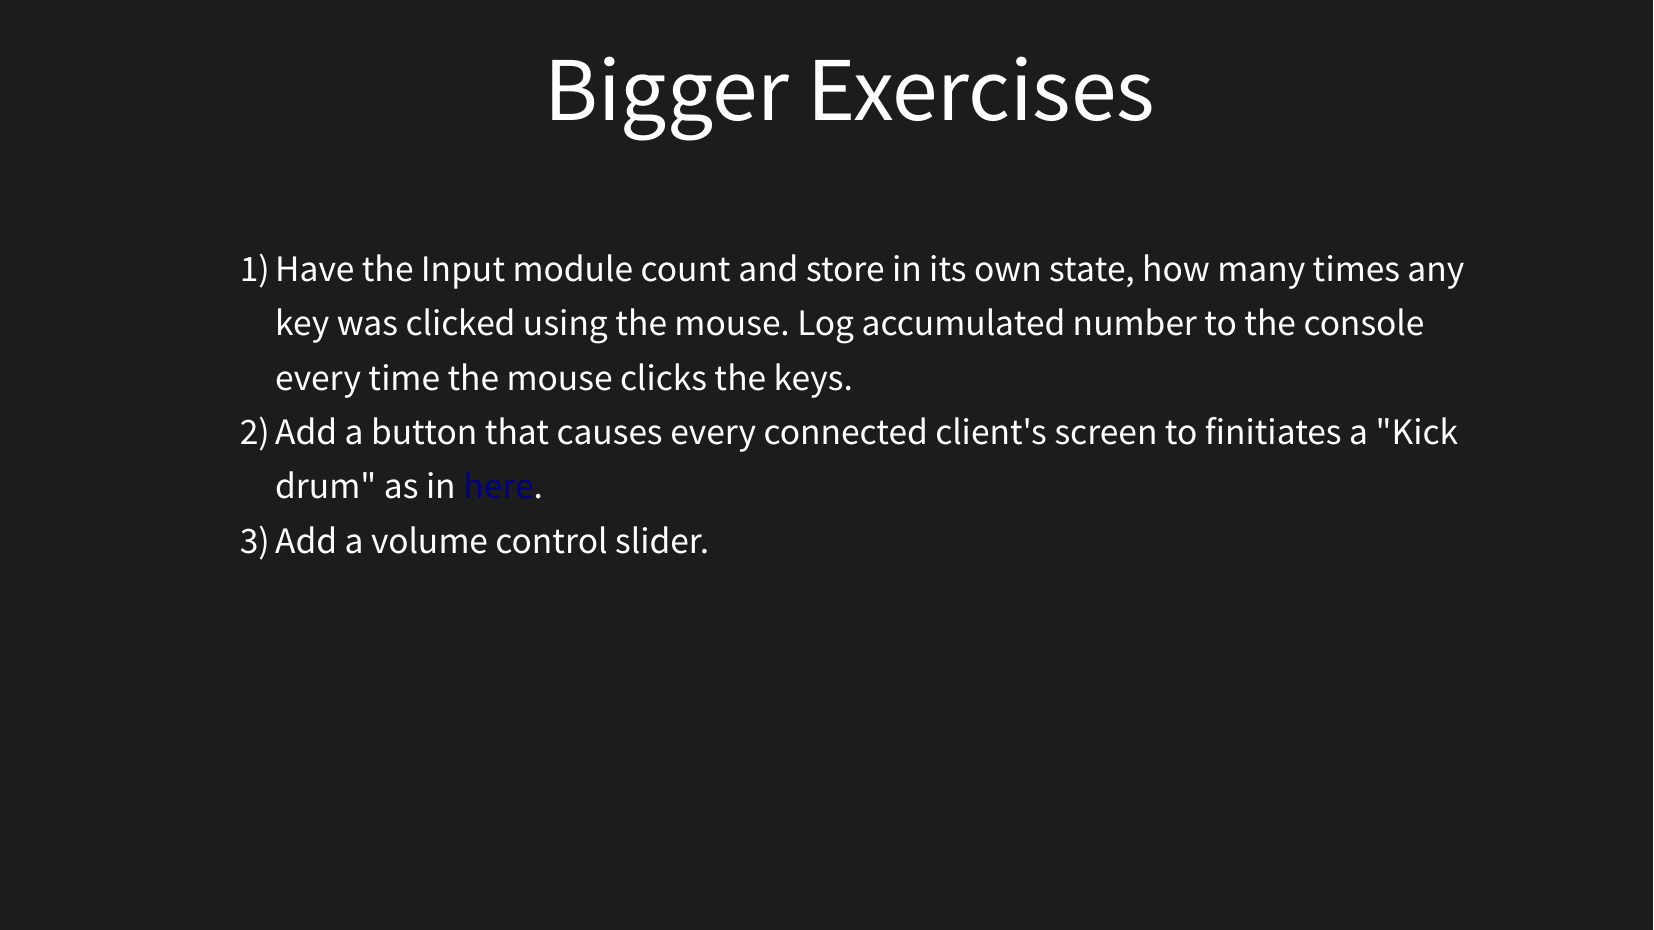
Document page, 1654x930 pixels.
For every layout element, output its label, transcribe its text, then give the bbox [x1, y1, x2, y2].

text_box Have the Input module count and store in its own state, how many times any key was clicked using the mouse. Log accumulated number to the console every time the mouse clicks the keys. Add a button that causes every connected client's screen to finitiates a "Kick drum" as in here. Add a volume control slider. [225, 229, 1486, 626]
title Bigger Exercises [23, 11, 1653, 166]
